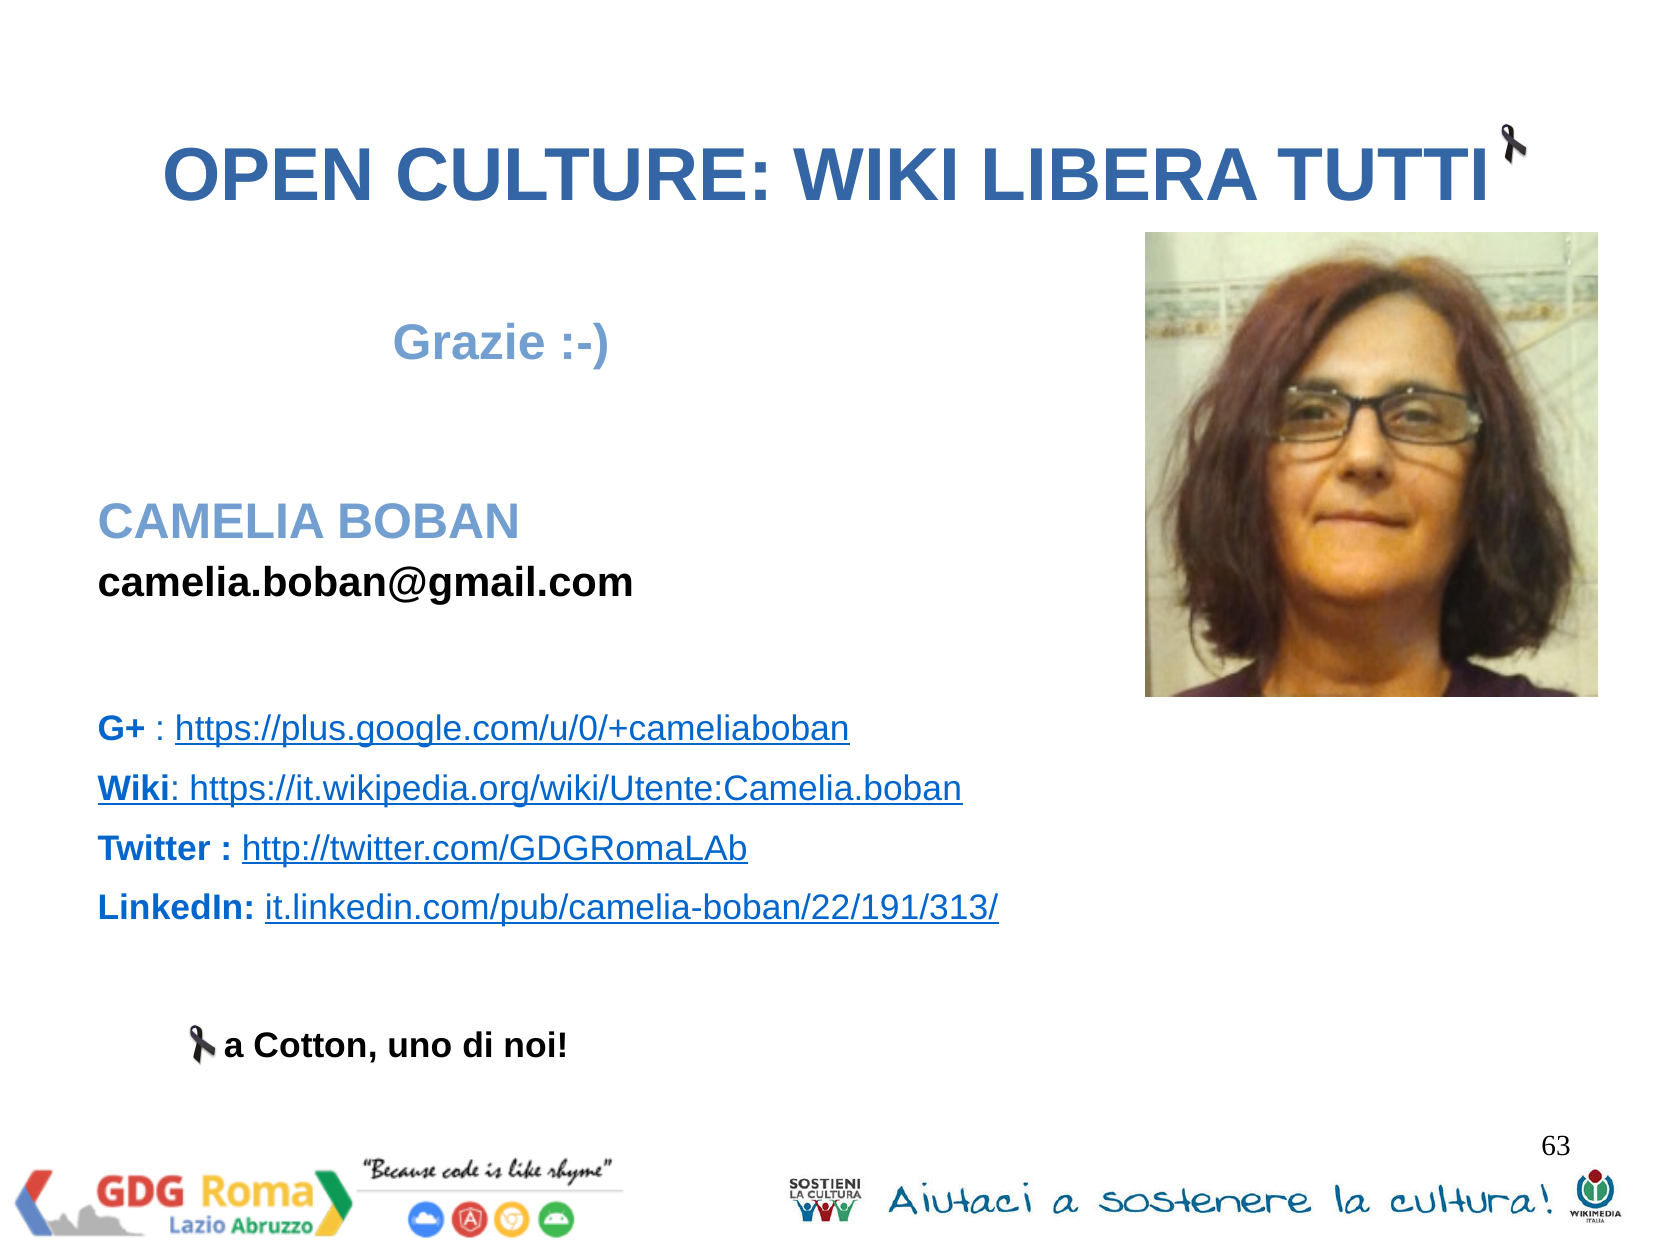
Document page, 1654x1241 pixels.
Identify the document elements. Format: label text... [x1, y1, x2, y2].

picture [1145, 249, 1598, 697]
picture [1500, 123, 1528, 166]
text_box CAMELIA BOBAN camelia.boban@gmail.com G+ : https://plus.google.com/u/0/+cameliaboban Wiki: https://it.wikipedia.org/wiki/Utente:Camelia.boban Twitter : http://twitter.com/GDGRomaLAb LinkedIn: it.linkedin.com/pub/camelia-boban/22/191/313/ a Cotton, uno di noi! [82, 374, 1571, 1090]
text_box Grazie :-) [377, 307, 831, 379]
picture [772, 1163, 1648, 1233]
picture [11, 1155, 626, 1241]
title OPEN CULTURE: WIKI LIBERA TUTTI [11, 17, 1642, 249]
picture [188, 1024, 217, 1066]
